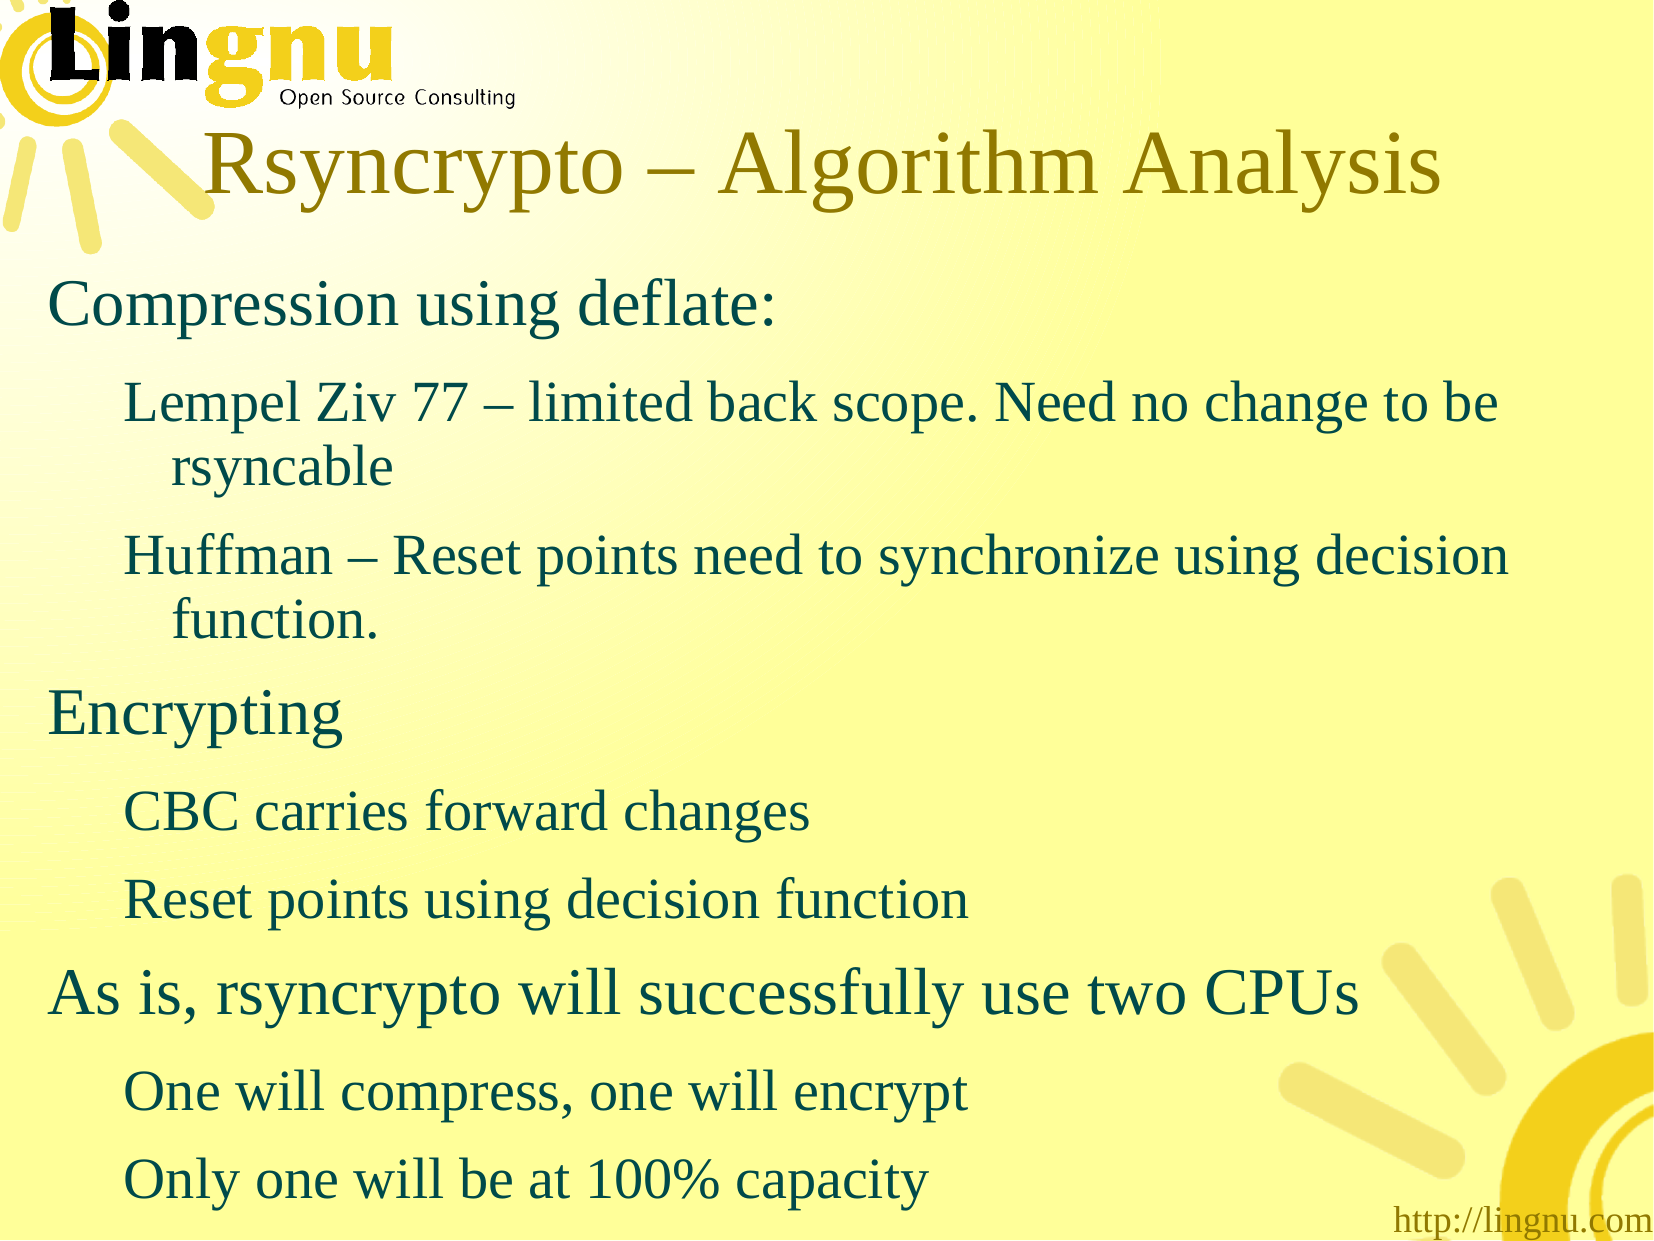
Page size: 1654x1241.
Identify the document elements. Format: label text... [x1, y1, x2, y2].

title Rsyncrypto – Algorithm Analysis [118, 58, 1531, 265]
picture [0, 0, 516, 256]
picture [1256, 871, 1654, 1241]
list Compression using deflate: Lempel Ziv 77 – limited back scope. Need no change to be rsyncable Huffman – Reset points need to synchronize using decision function. Encrypting CBC carries forward changes Reset points using decision function As is, rsyncrypto will successfully use two CPUs One will compress, one will encrypt Only one will be at 100% capacity [29, 265, 1625, 1212]
